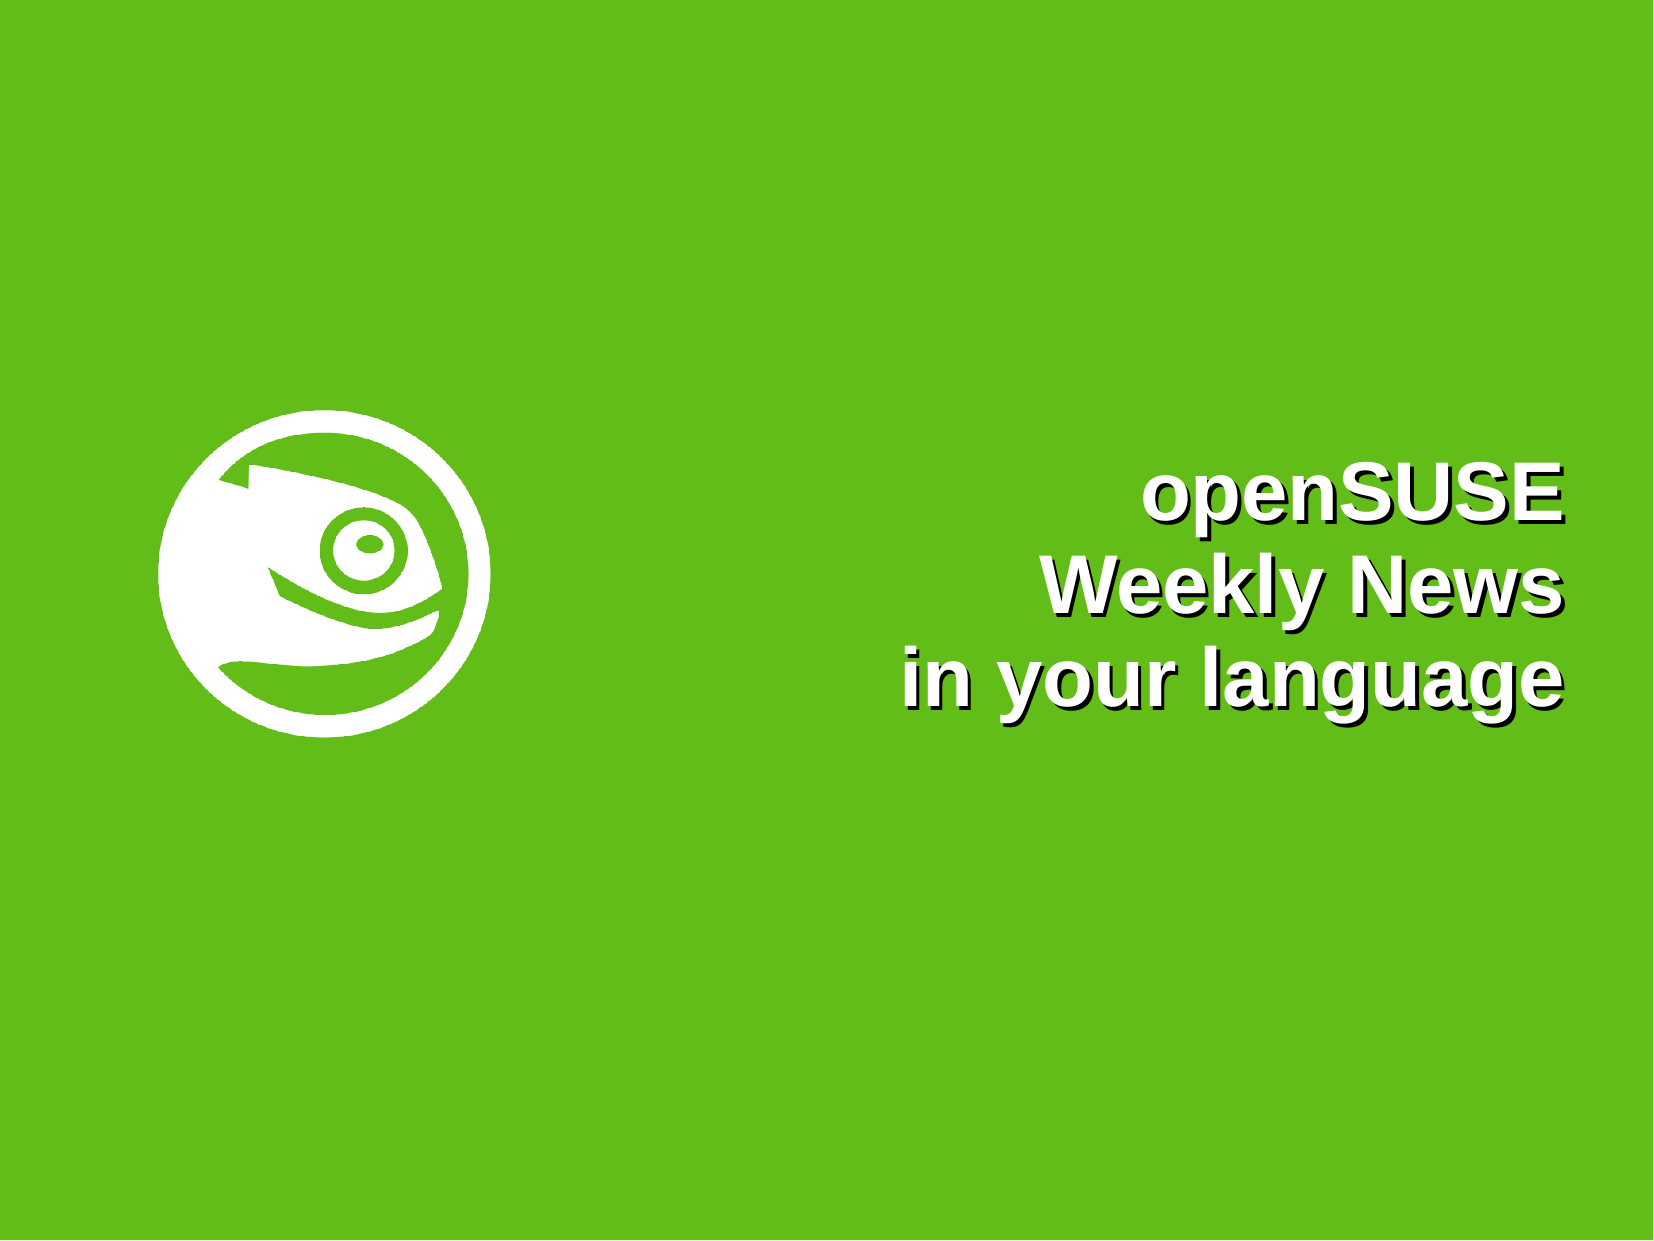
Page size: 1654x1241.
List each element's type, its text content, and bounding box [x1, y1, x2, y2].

picture [86, 339, 562, 808]
title openSUSE Weekly News in your language [457, 442, 1580, 727]
